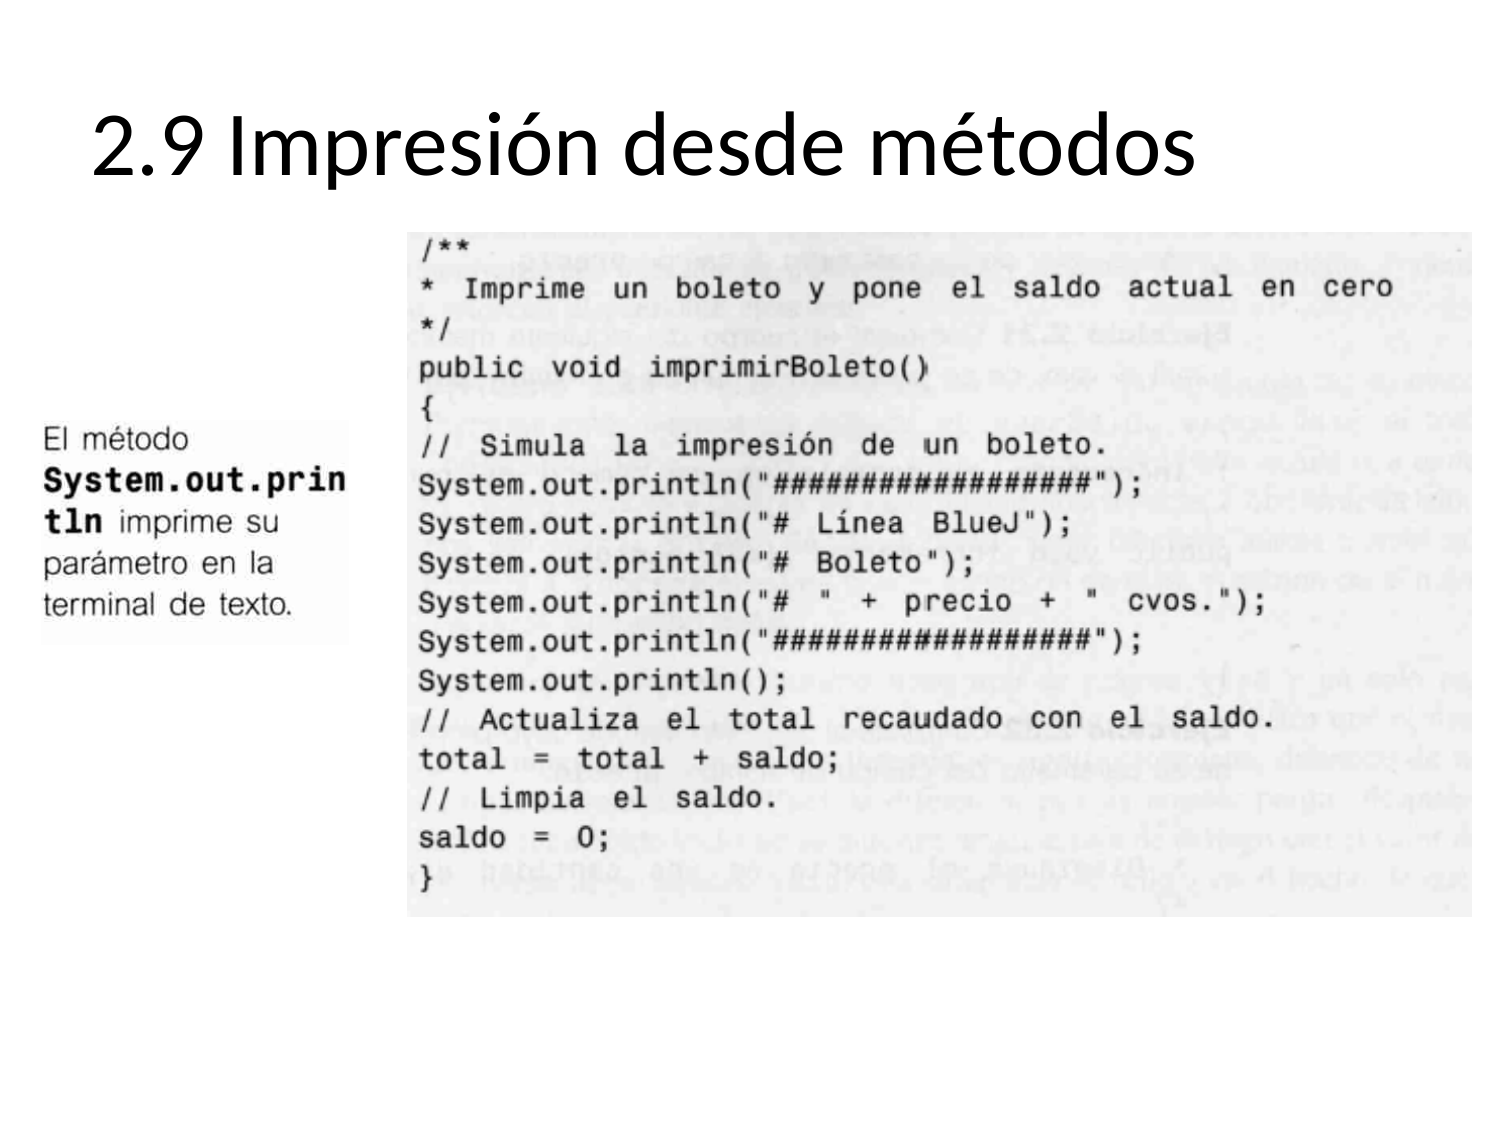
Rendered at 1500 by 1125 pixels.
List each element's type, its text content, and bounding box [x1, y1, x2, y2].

title 2.9 Impresión desde métodos [75, 45, 1426, 233]
picture [407, 232, 1472, 917]
picture [41, 420, 349, 645]
